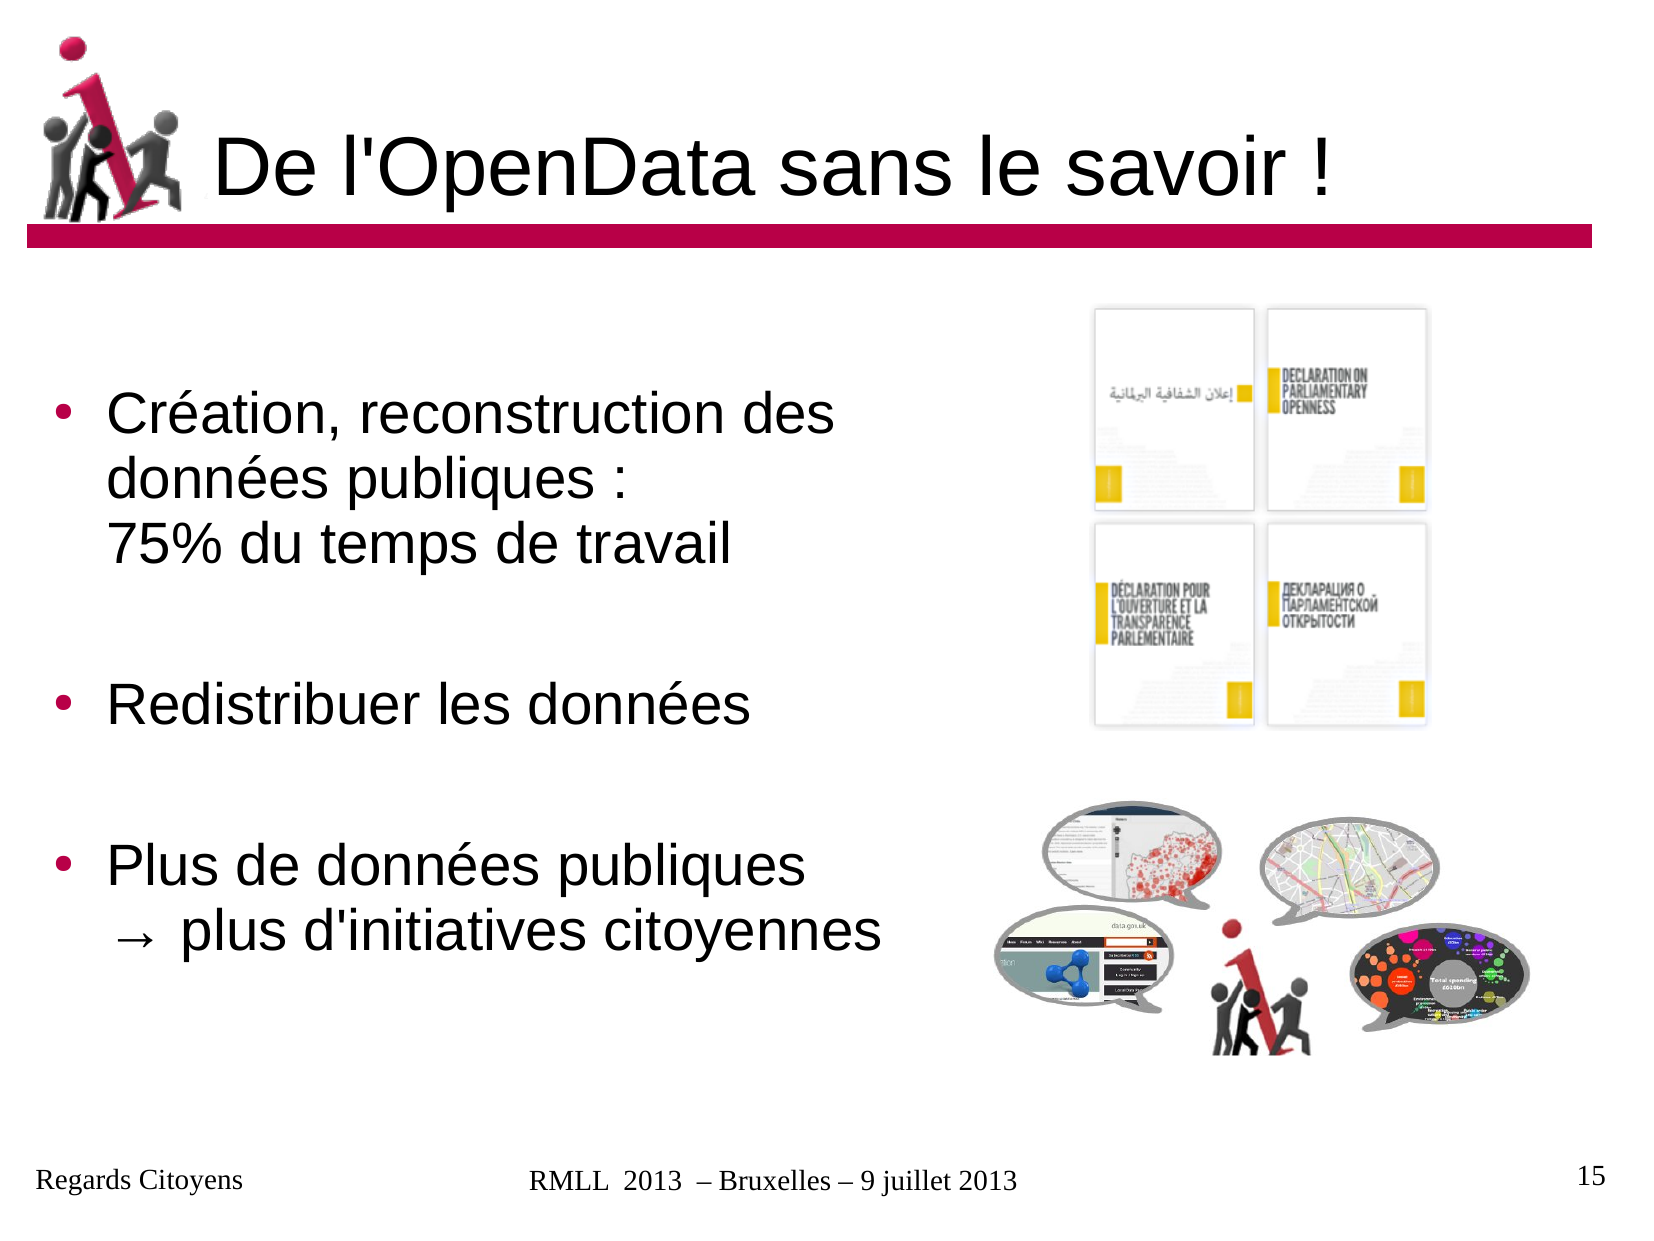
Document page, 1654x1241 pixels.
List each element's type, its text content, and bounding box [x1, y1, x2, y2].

title De l'OpenData sans le savoir ! [212, 70, 1601, 264]
picture [1089, 303, 1432, 731]
picture [993, 784, 1536, 1056]
picture [27, 31, 208, 224]
list Création, reconstruction des données publiques : 75% du temps de travail Redistribuer les données Plus de données publiques → plus d'initiatives citoyennes [35, 380, 892, 1199]
